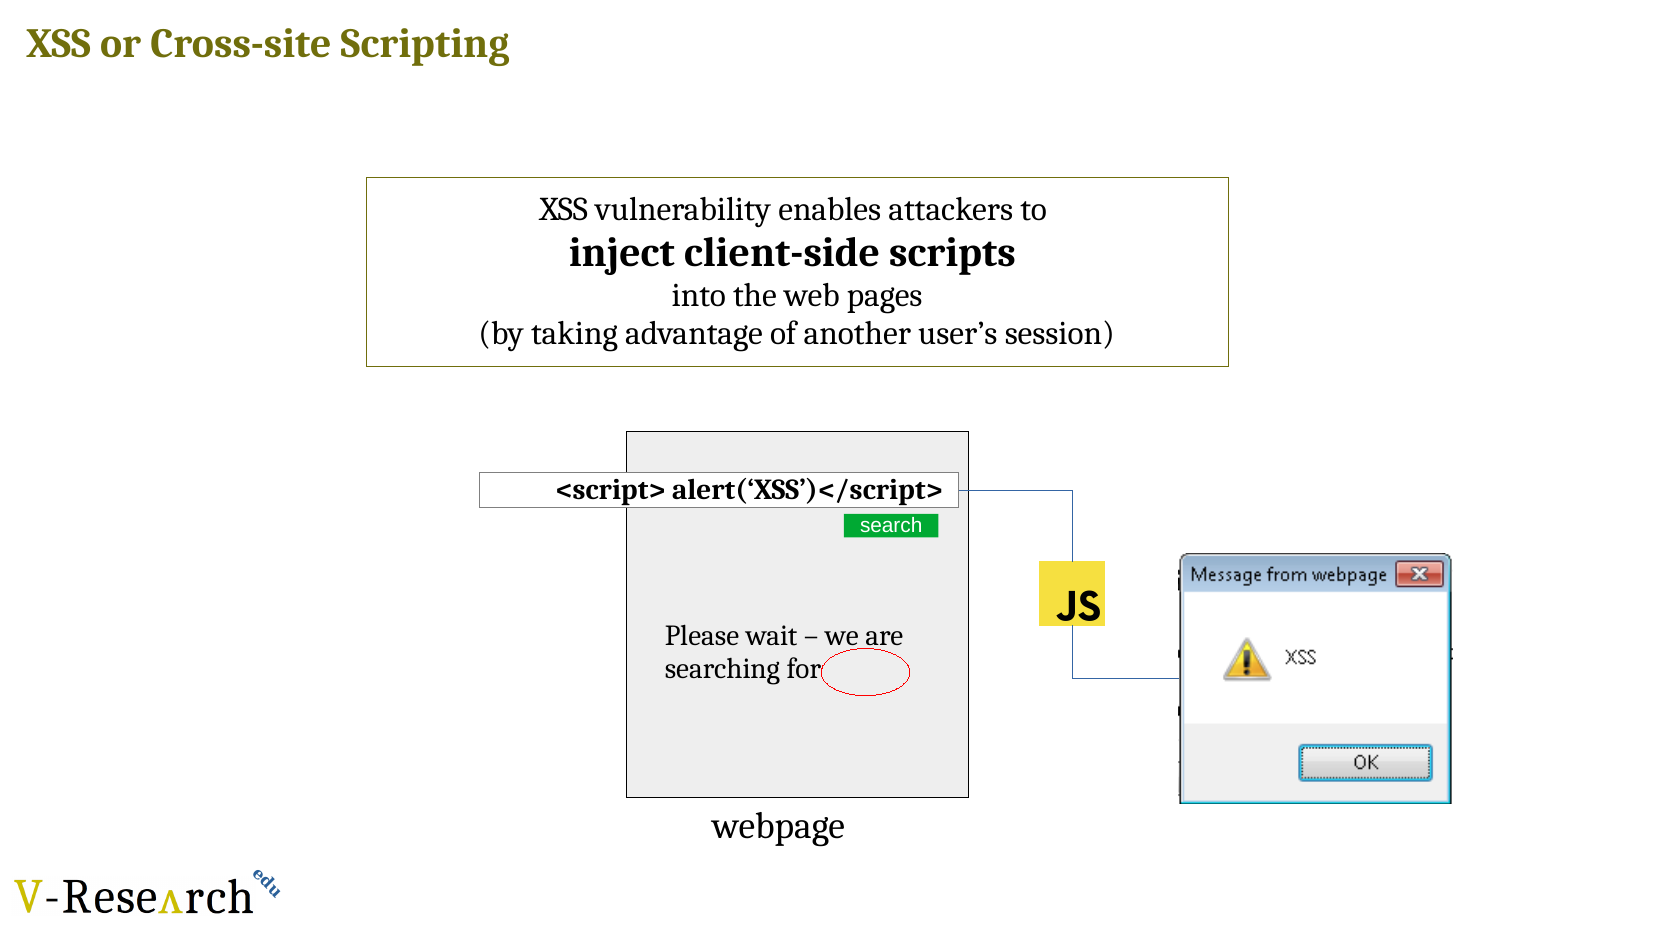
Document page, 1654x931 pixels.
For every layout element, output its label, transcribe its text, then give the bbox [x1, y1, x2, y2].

text_box [626, 431, 969, 490]
text_box webpage [697, 797, 934, 857]
text_box <script> alert(‘XSS’)</script> [479, 472, 959, 508]
picture [11, 876, 255, 916]
text_box XSS or Cross-site Scripting [11, 12, 1193, 77]
picture [1178, 553, 1453, 804]
text_box Please wait – we are searching for [650, 611, 946, 729]
text_box XSS vulnerability enables attackers to inject client-side scripts into the web pages (by taking advantage of another user’s session) [366, 177, 1229, 367]
picture [1039, 561, 1105, 626]
text_box search [843, 513, 939, 538]
text_box [626, 491, 969, 798]
text_box edu [222, 847, 333, 931]
